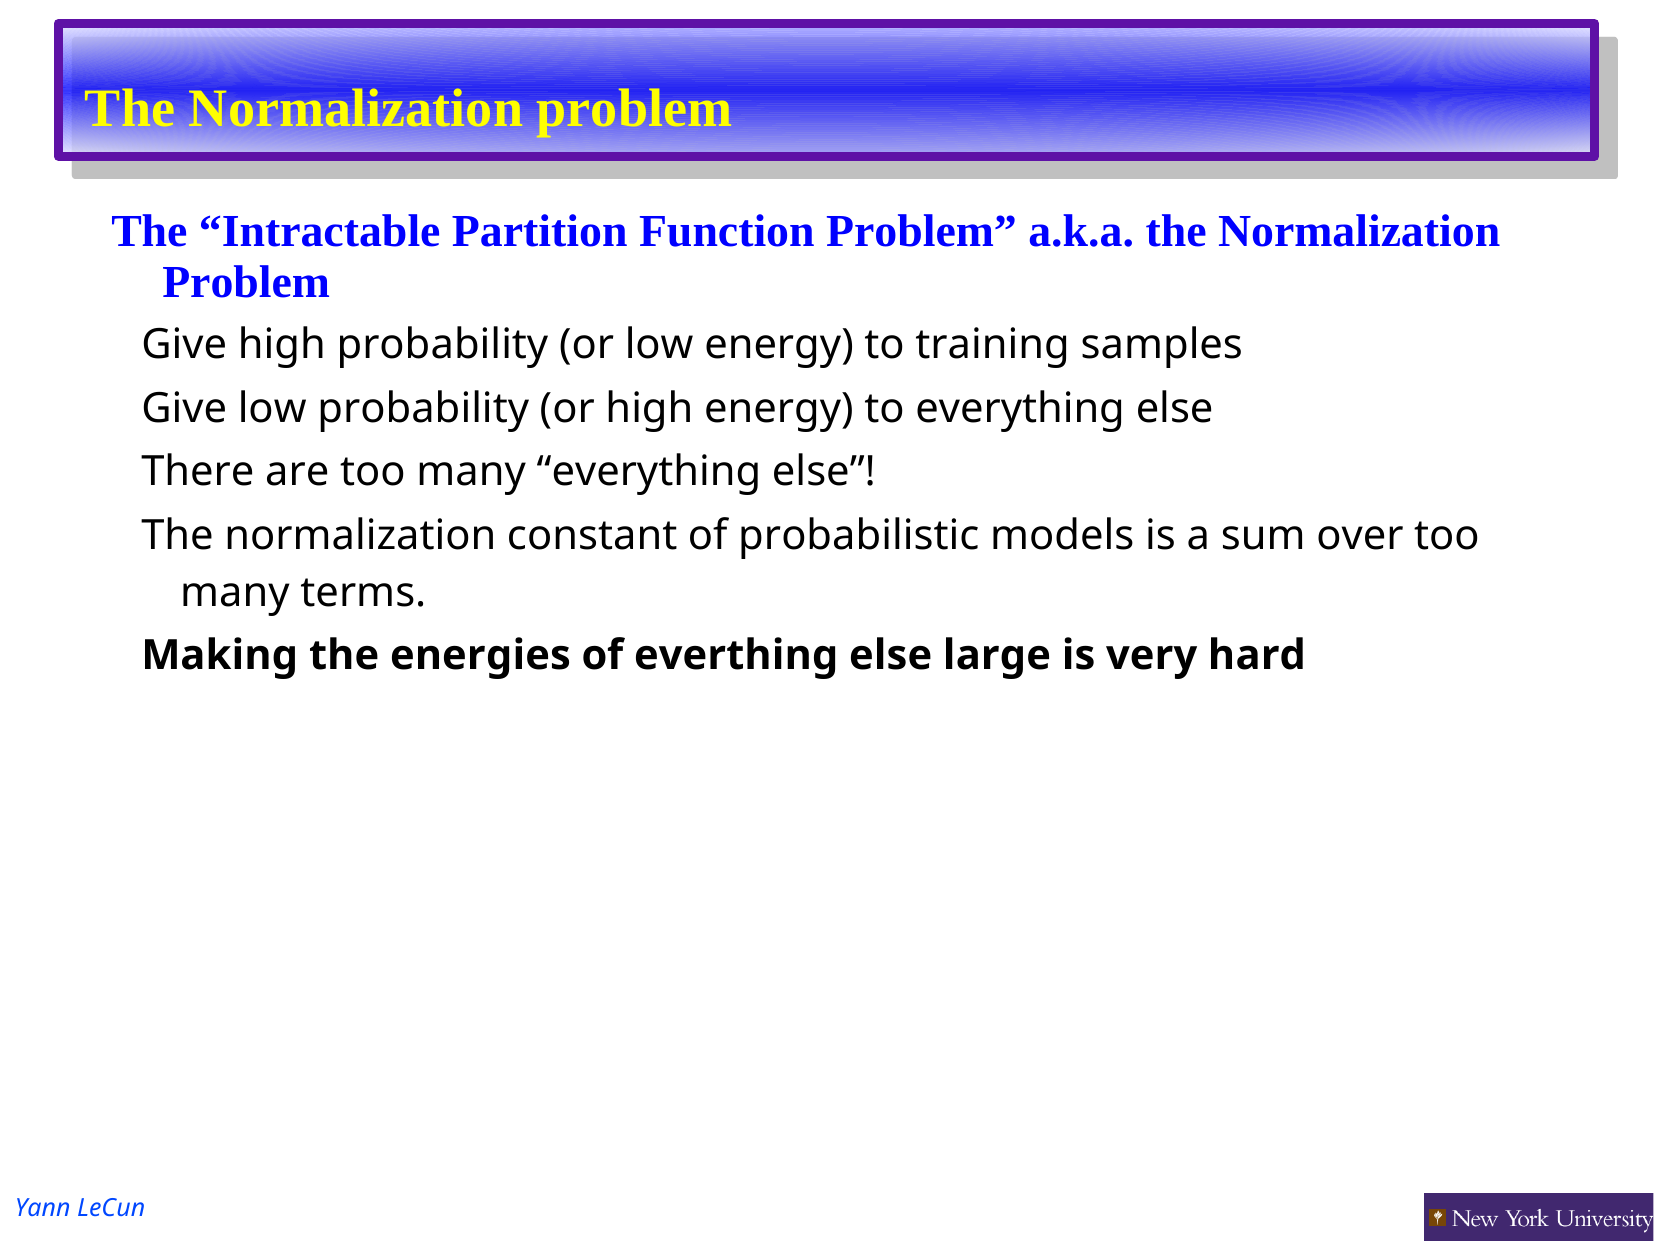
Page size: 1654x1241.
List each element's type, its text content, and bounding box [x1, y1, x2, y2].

picture [1424, 1193, 1654, 1241]
list The “Intractable Partition Function Problem” a.k.a. the Normalization Problem Give high probability (or low energy) to training samples Give low probability (or high energy) to everything else There are too many “everything else”! The normalization constant of probabilistic models is a sum over too many terms. Making the energies of everthing else large is very hard [111, 205, 1530, 1167]
title The Normalization problem [58, 23, 1595, 157]
